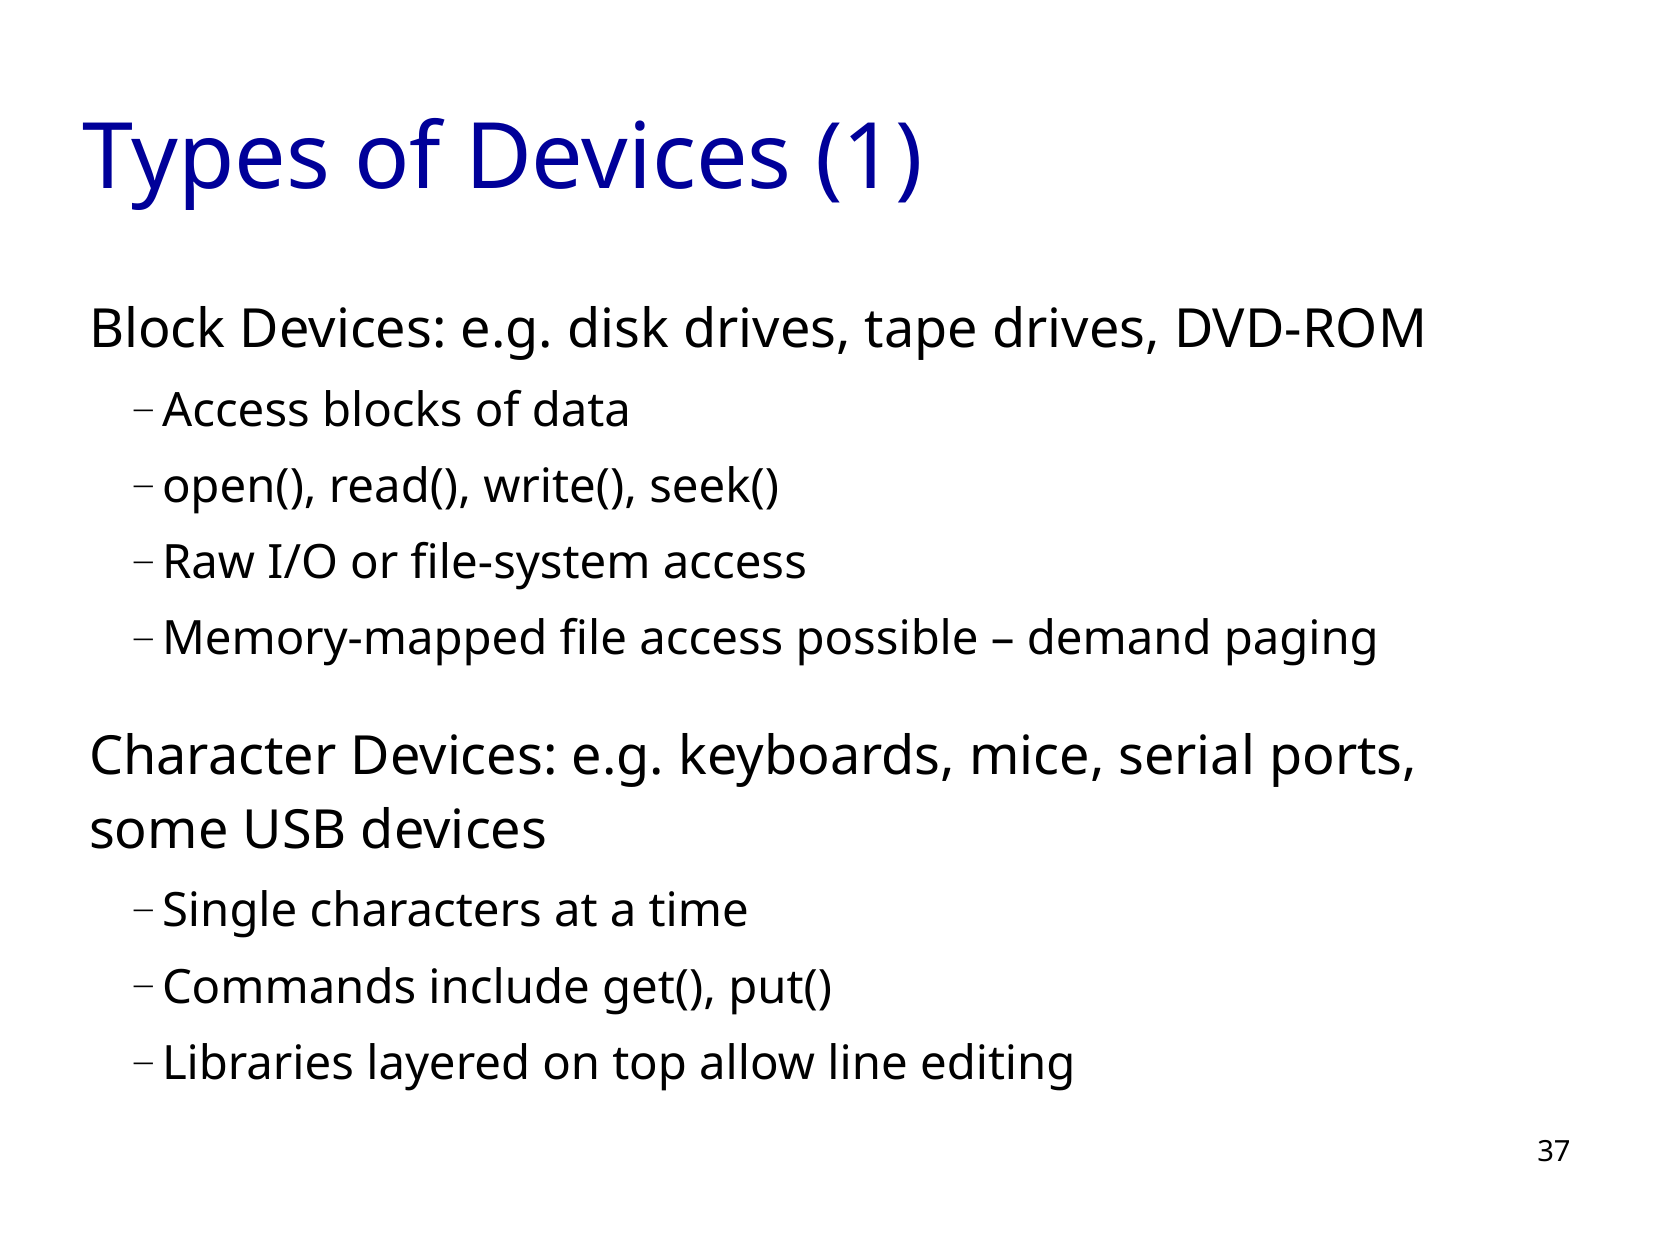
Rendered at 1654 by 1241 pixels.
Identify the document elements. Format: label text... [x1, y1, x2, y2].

list Block Devices: e.g. disk drives, tape drives, DVD-ROM Access blocks of data open(), read(), write(), seek() Raw I/O or file-system access Memory-mapped file access possible – demand paging Character Devices: e.g. keyboards, mice, serial ports, some USB devices Single characters at a time Commands include get(), put() Libraries layered on top allow line editing [60, 290, 1571, 1096]
title Types of Devices (1) [82, 49, 1571, 257]
